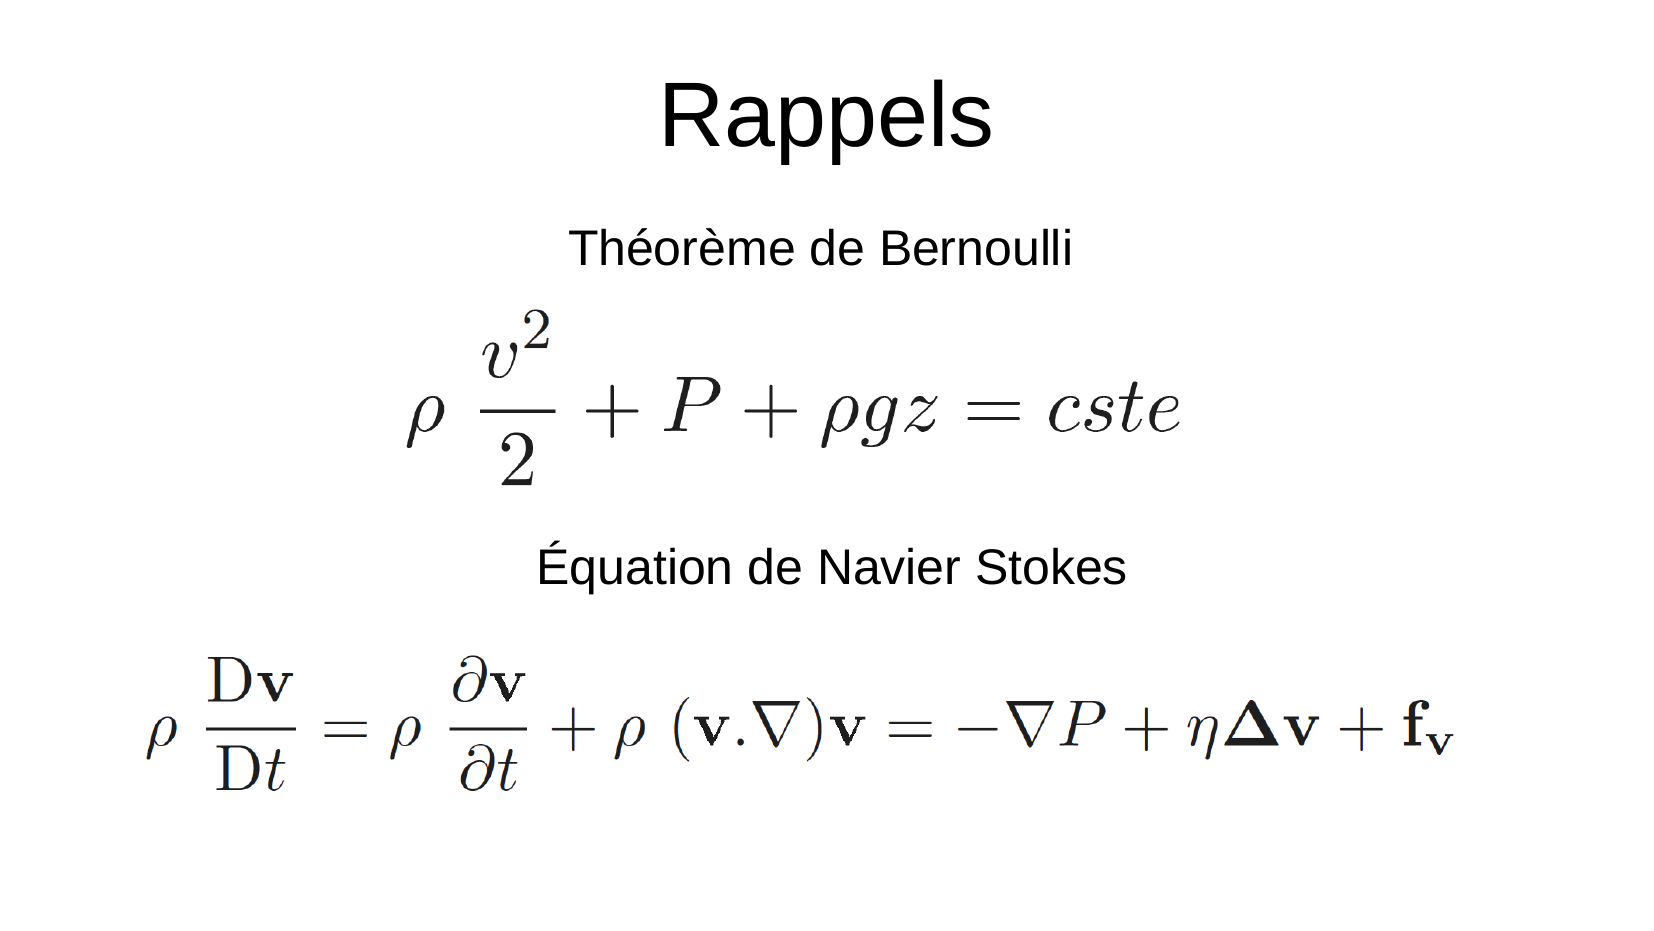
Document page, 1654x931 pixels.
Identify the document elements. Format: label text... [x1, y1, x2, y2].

picture [366, 295, 1212, 499]
text_box Théorème de Bernoulli [460, 212, 1182, 284]
picture [123, 637, 1489, 803]
text_box Équation de Navier Stokes [472, 531, 1193, 603]
title Rappels [82, 37, 1571, 193]
